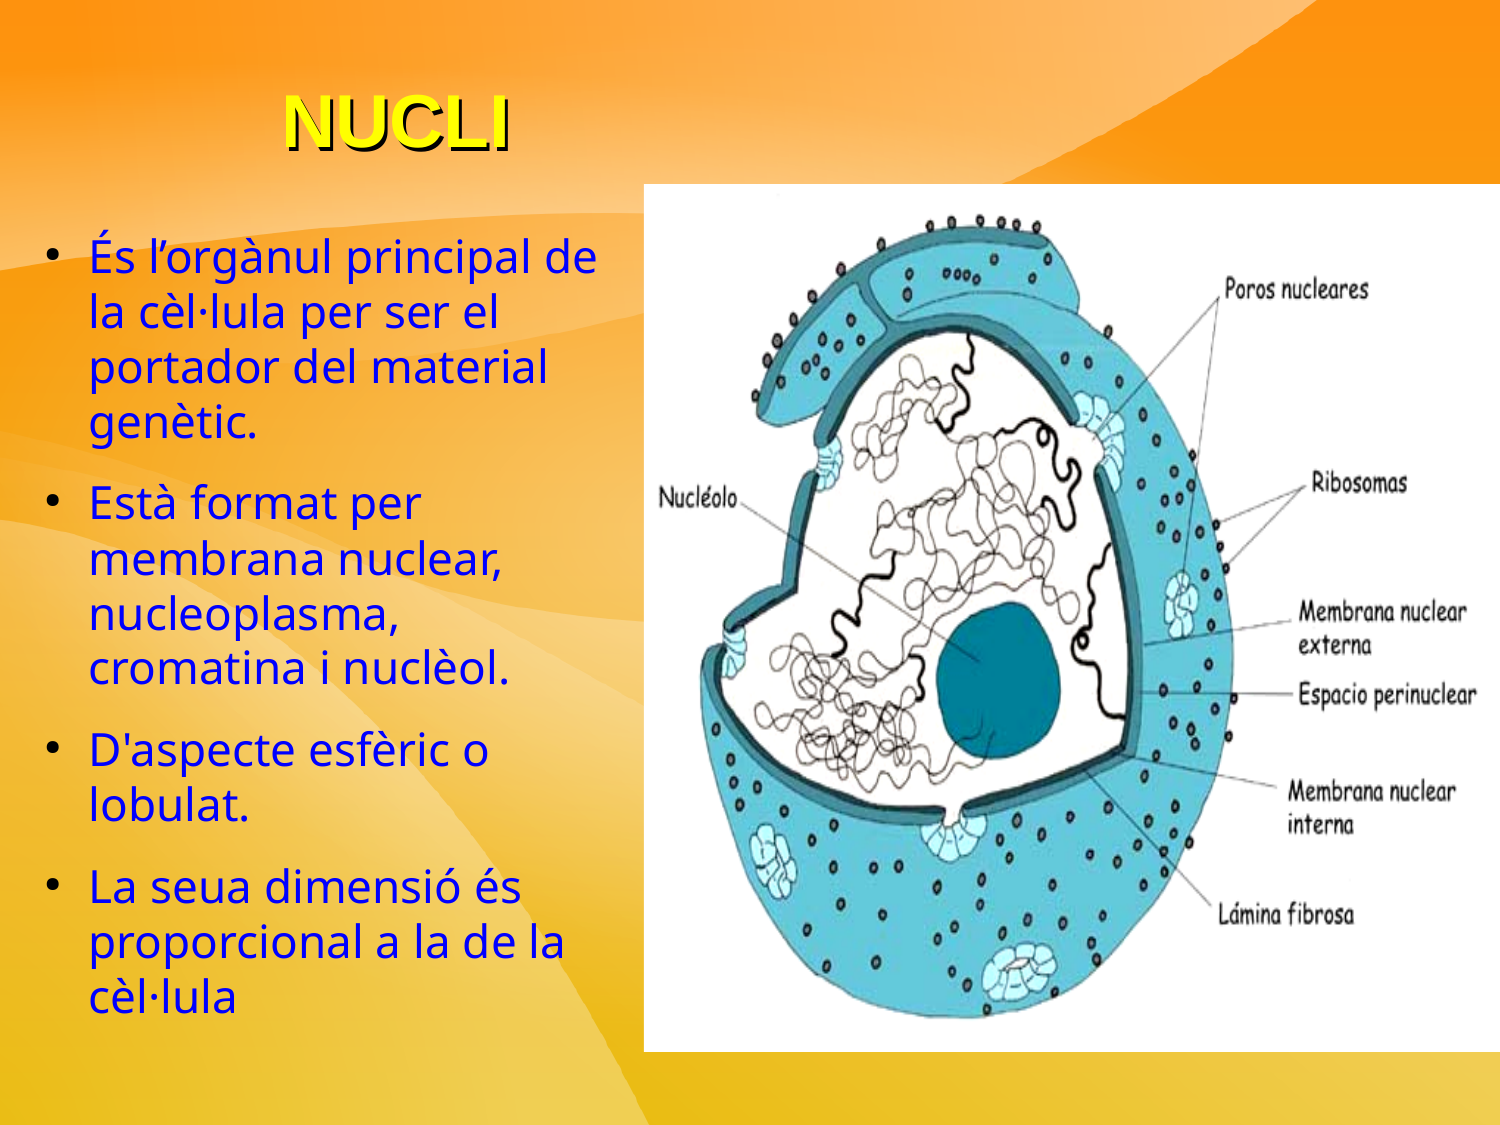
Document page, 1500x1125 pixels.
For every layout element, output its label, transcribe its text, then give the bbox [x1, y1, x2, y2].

title NUCLI [76, 48, 715, 187]
picture [0, 0, 1500, 1125]
list És l’orgànul principal de la cèl·lula per ser el portador del material genètic. Està format per membrana nuclear, nucleoplasma, cromatina i nuclèol. D'aspecte esfèric o lobulat. La seua dimensió és proporcional a la de la cèl·lula [0, 220, 621, 1035]
